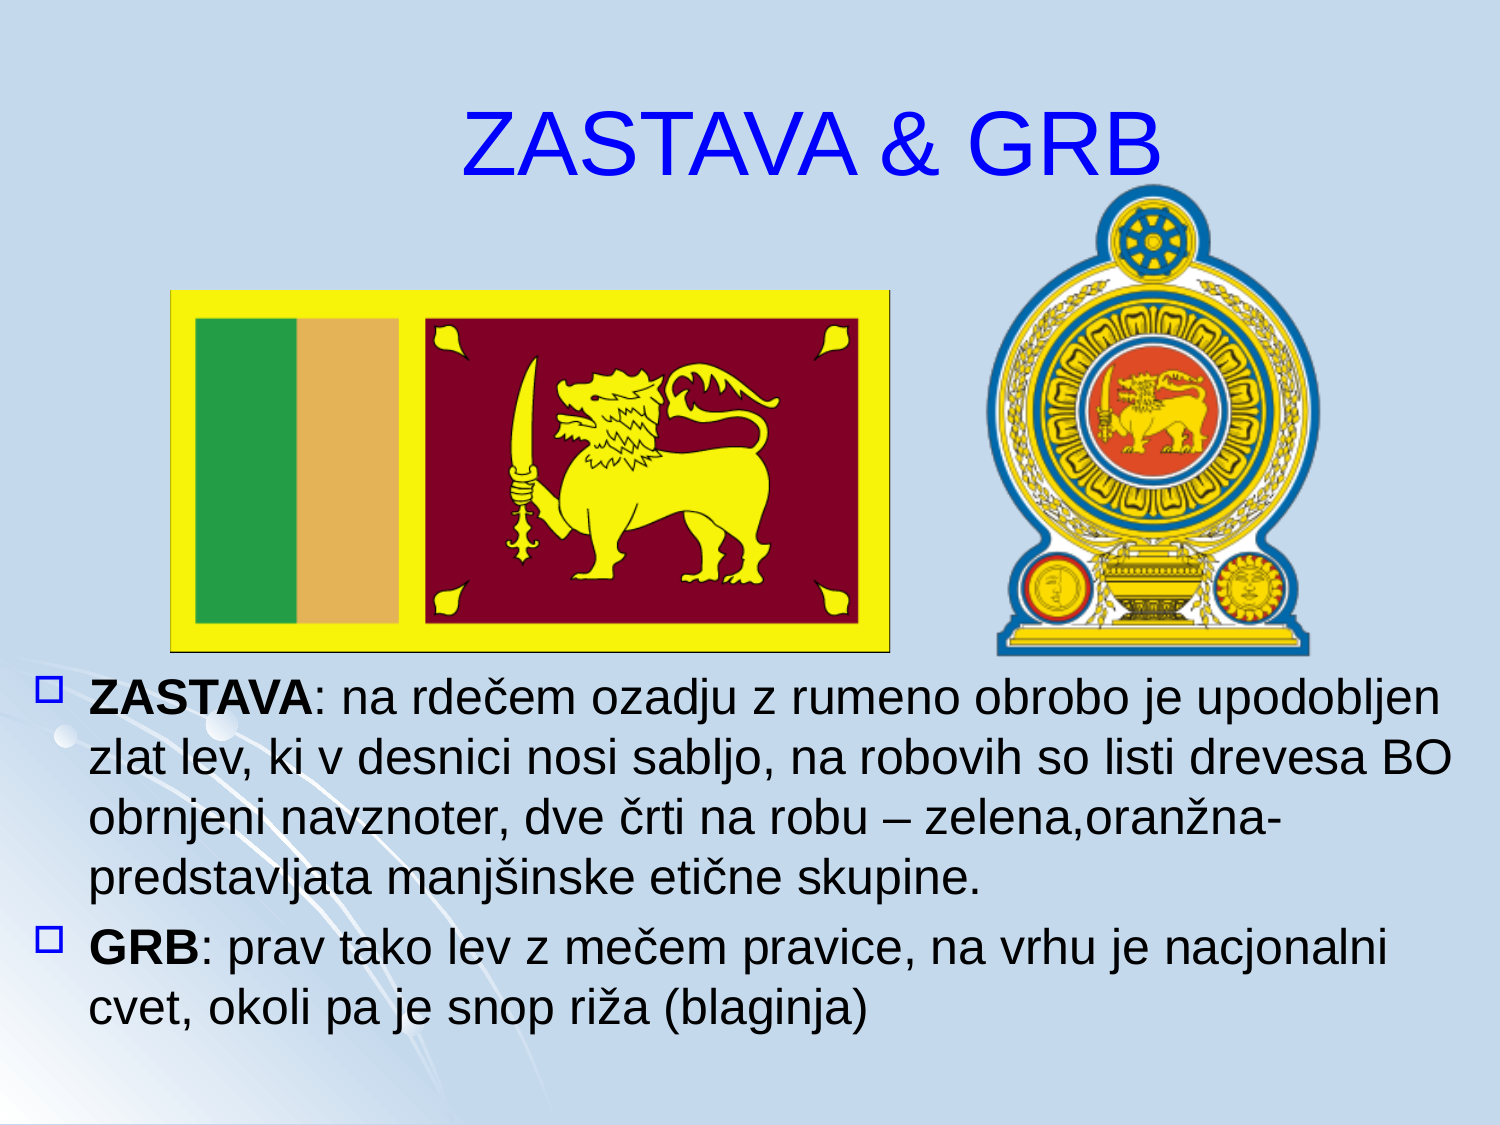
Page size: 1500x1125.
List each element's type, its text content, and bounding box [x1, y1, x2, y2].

picture [170, 290, 893, 654]
list ZASTAVA: na rdečem ozadju z rumeno obrobo je upodobljen zlat lev, ki v desnici nosi sabljo, na robovih so listi drevesa BO obrnjeni navznoter, dve črti na robu – zelena,oranžna- predstavljata manjšinske etične skupine. GRB: prav tako lev z mečem pravice, na vrhu je nacjonalni cvet, okoli pa je snop riža (blaginja) [17, 657, 1483, 1106]
title ZASTAVA & GRB [75, 45, 1425, 233]
picture [974, 172, 1333, 669]
